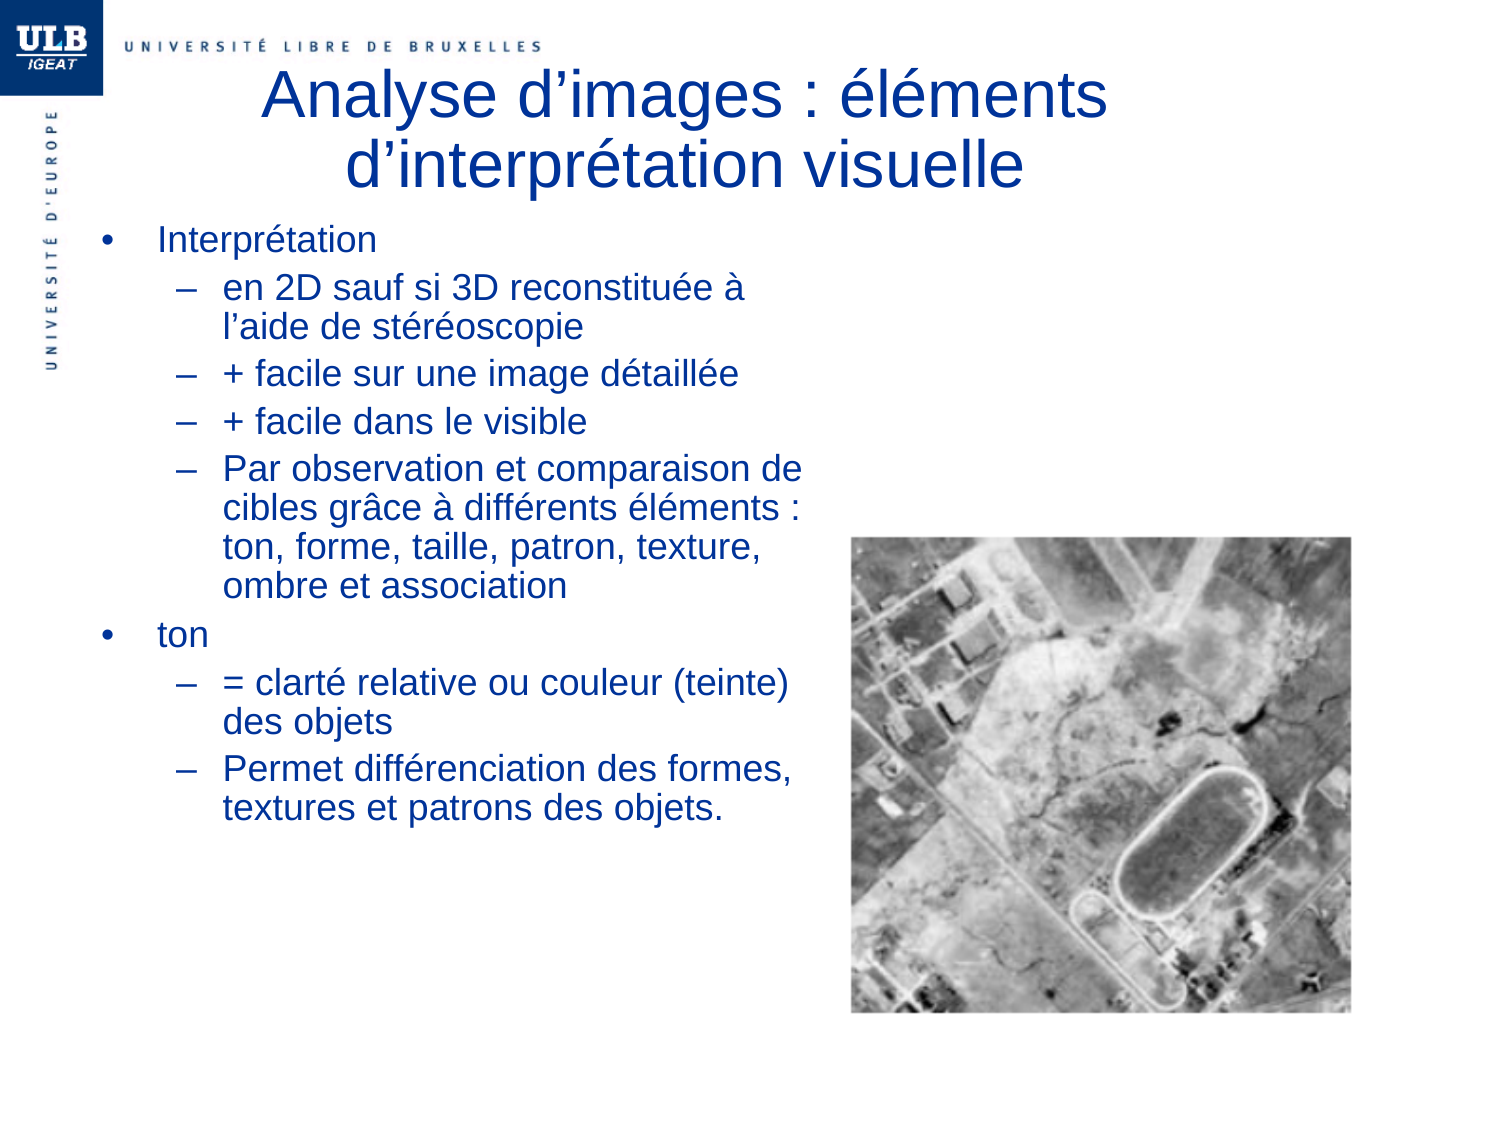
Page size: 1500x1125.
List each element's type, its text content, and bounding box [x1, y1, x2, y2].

picture [0, 0, 1500, 1125]
title Analyse d’images : éléments d’interprétation visuelle [90, 52, 1282, 212]
list Interprétation en 2D sauf si 3D reconstituée à l’aide de stéréoscopie + facile sur une image détaillée + facile dans le visible Par observation et comparaison de cibles grâce à différents éléments : ton, forme, taille, patron, texture, ombre et association ton = clarté relative ou couleur (teinte) des objets Permet différenciation des formes, textures et patrons des objets. [85, 214, 858, 1031]
